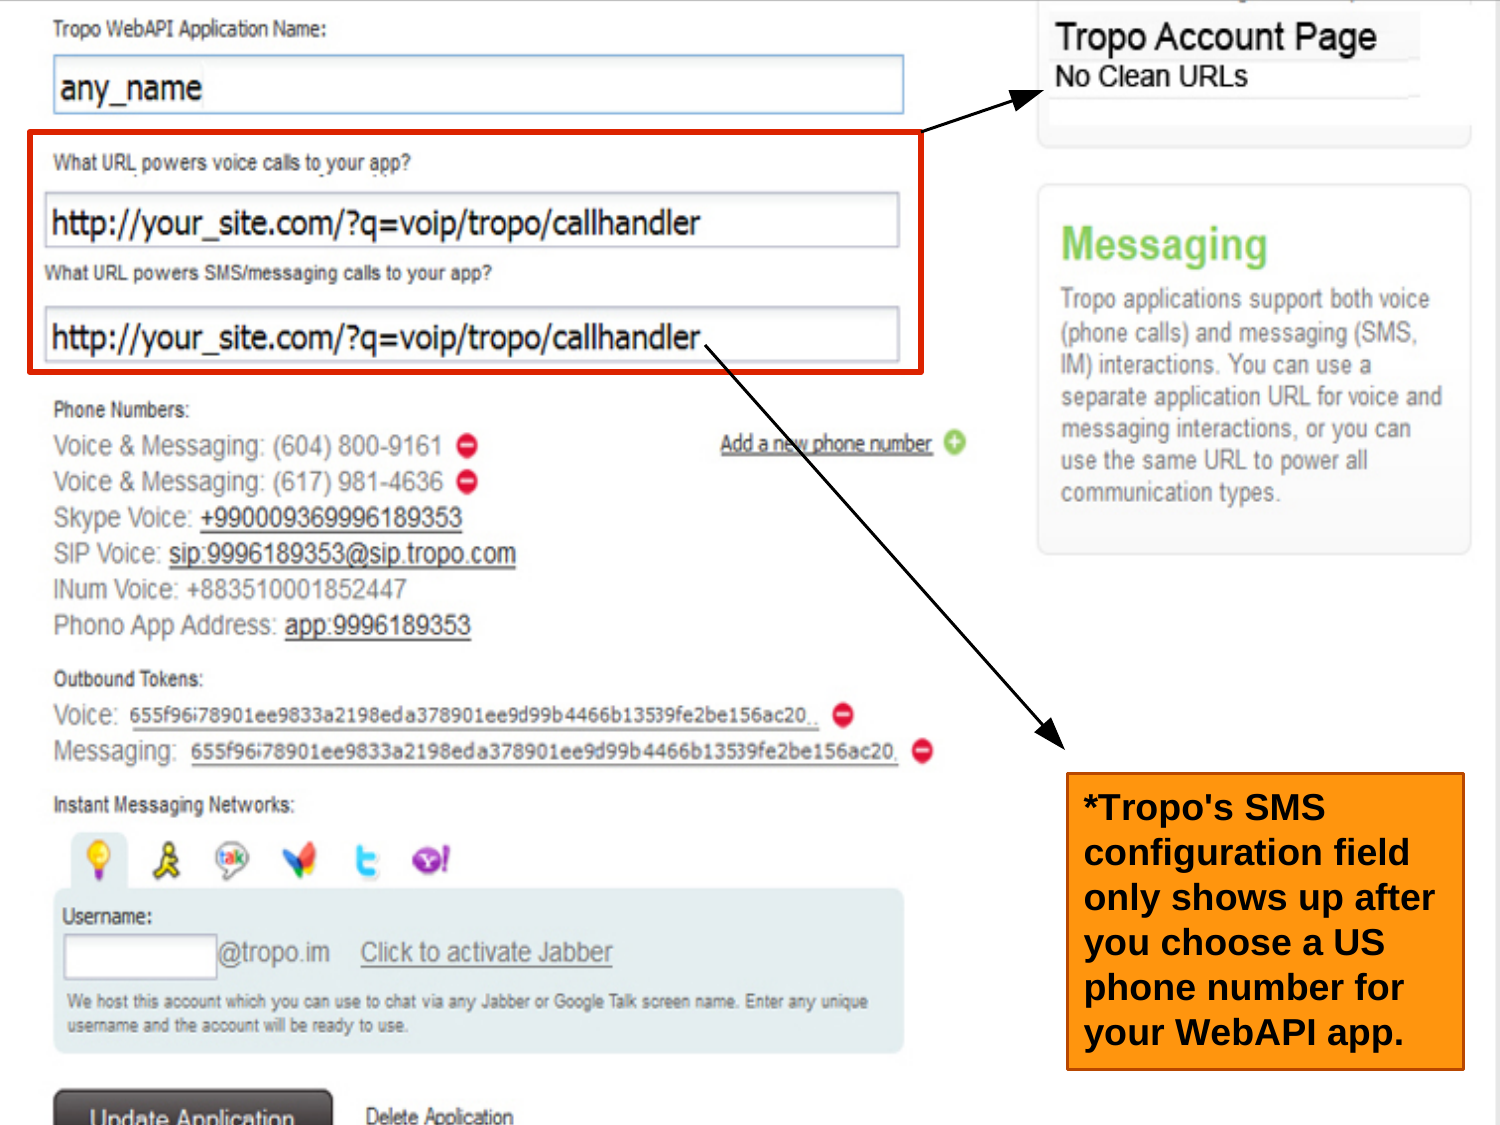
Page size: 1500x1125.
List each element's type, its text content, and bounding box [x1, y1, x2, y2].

text_box *Tropo's SMS configuration field only shows up after you choose a US phone number for your WebAPI app. [1067, 773, 1464, 1070]
picture [0, 0, 1500, 1125]
